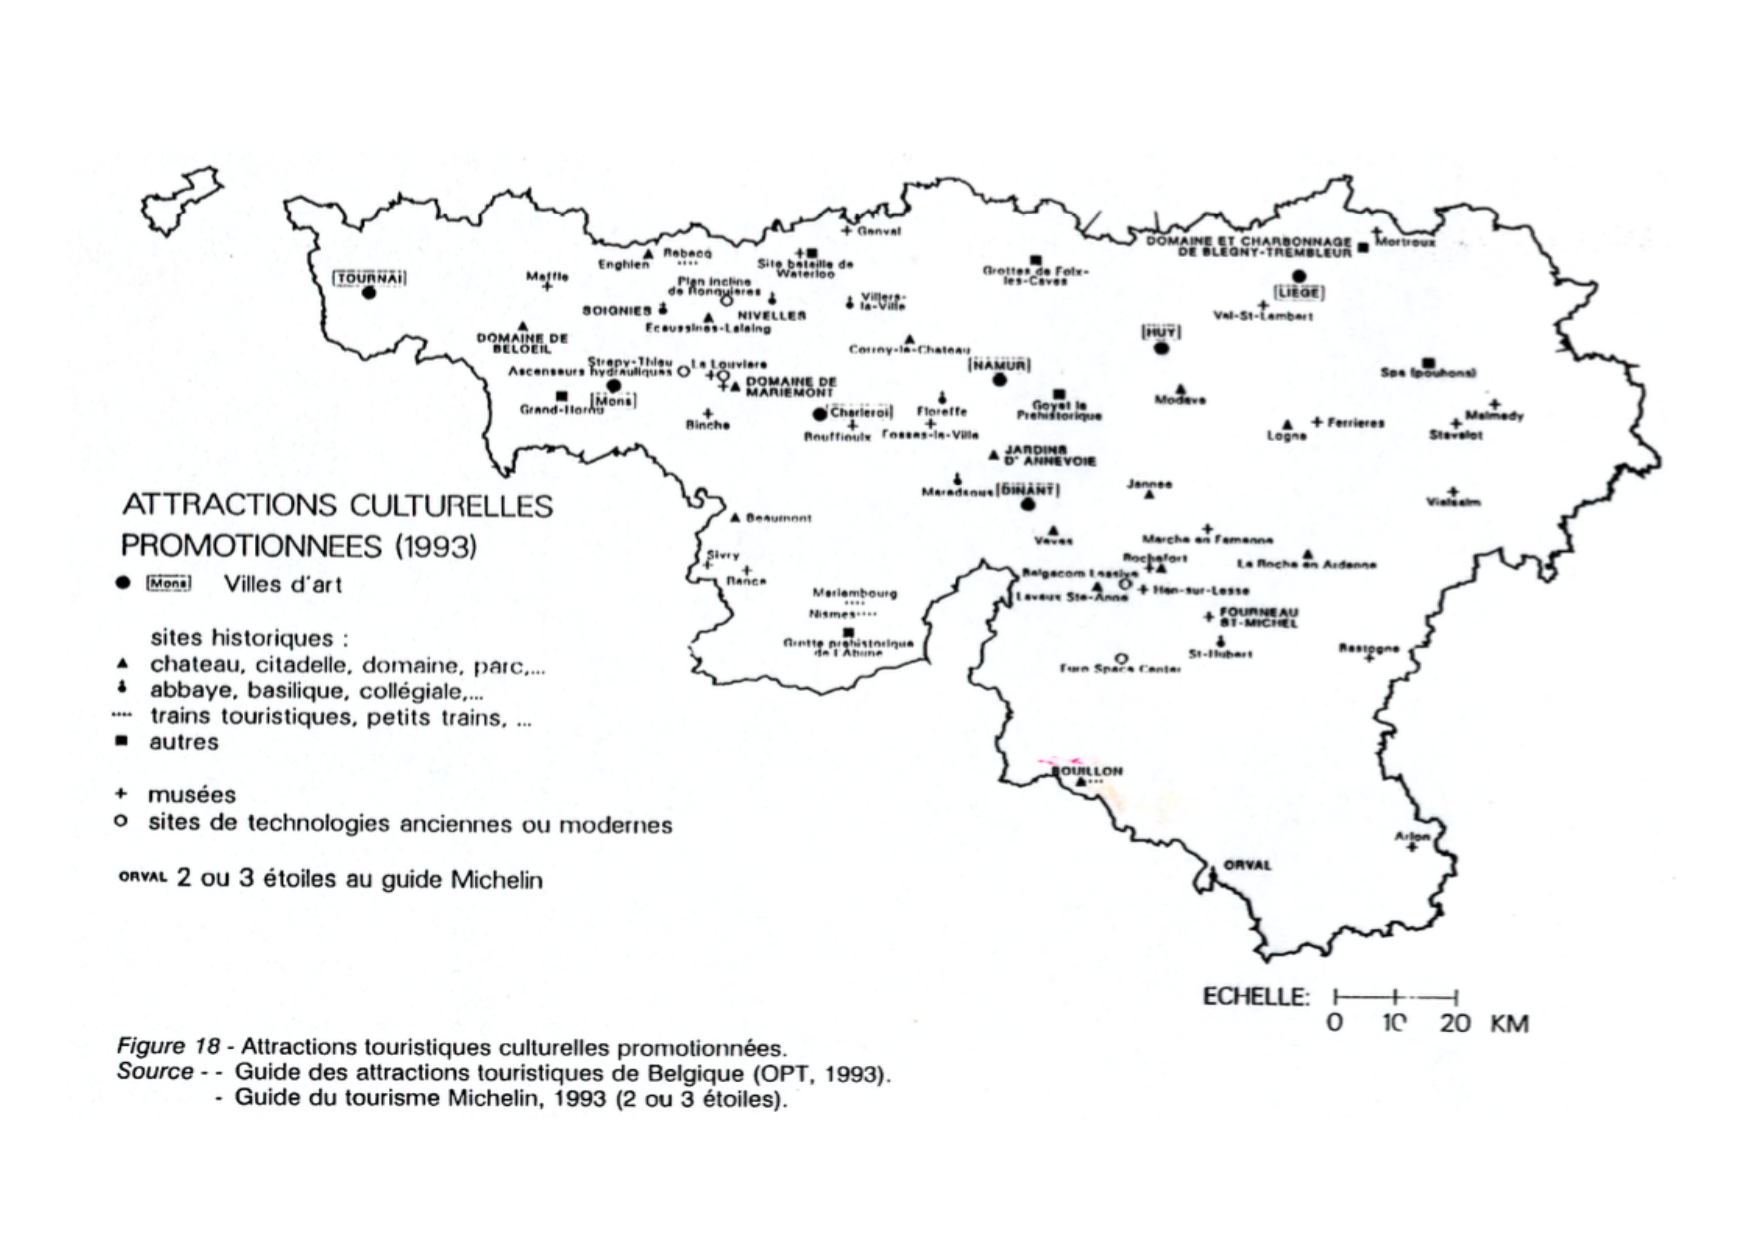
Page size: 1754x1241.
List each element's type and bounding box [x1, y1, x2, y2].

picture [59, 117, 1695, 1122]
